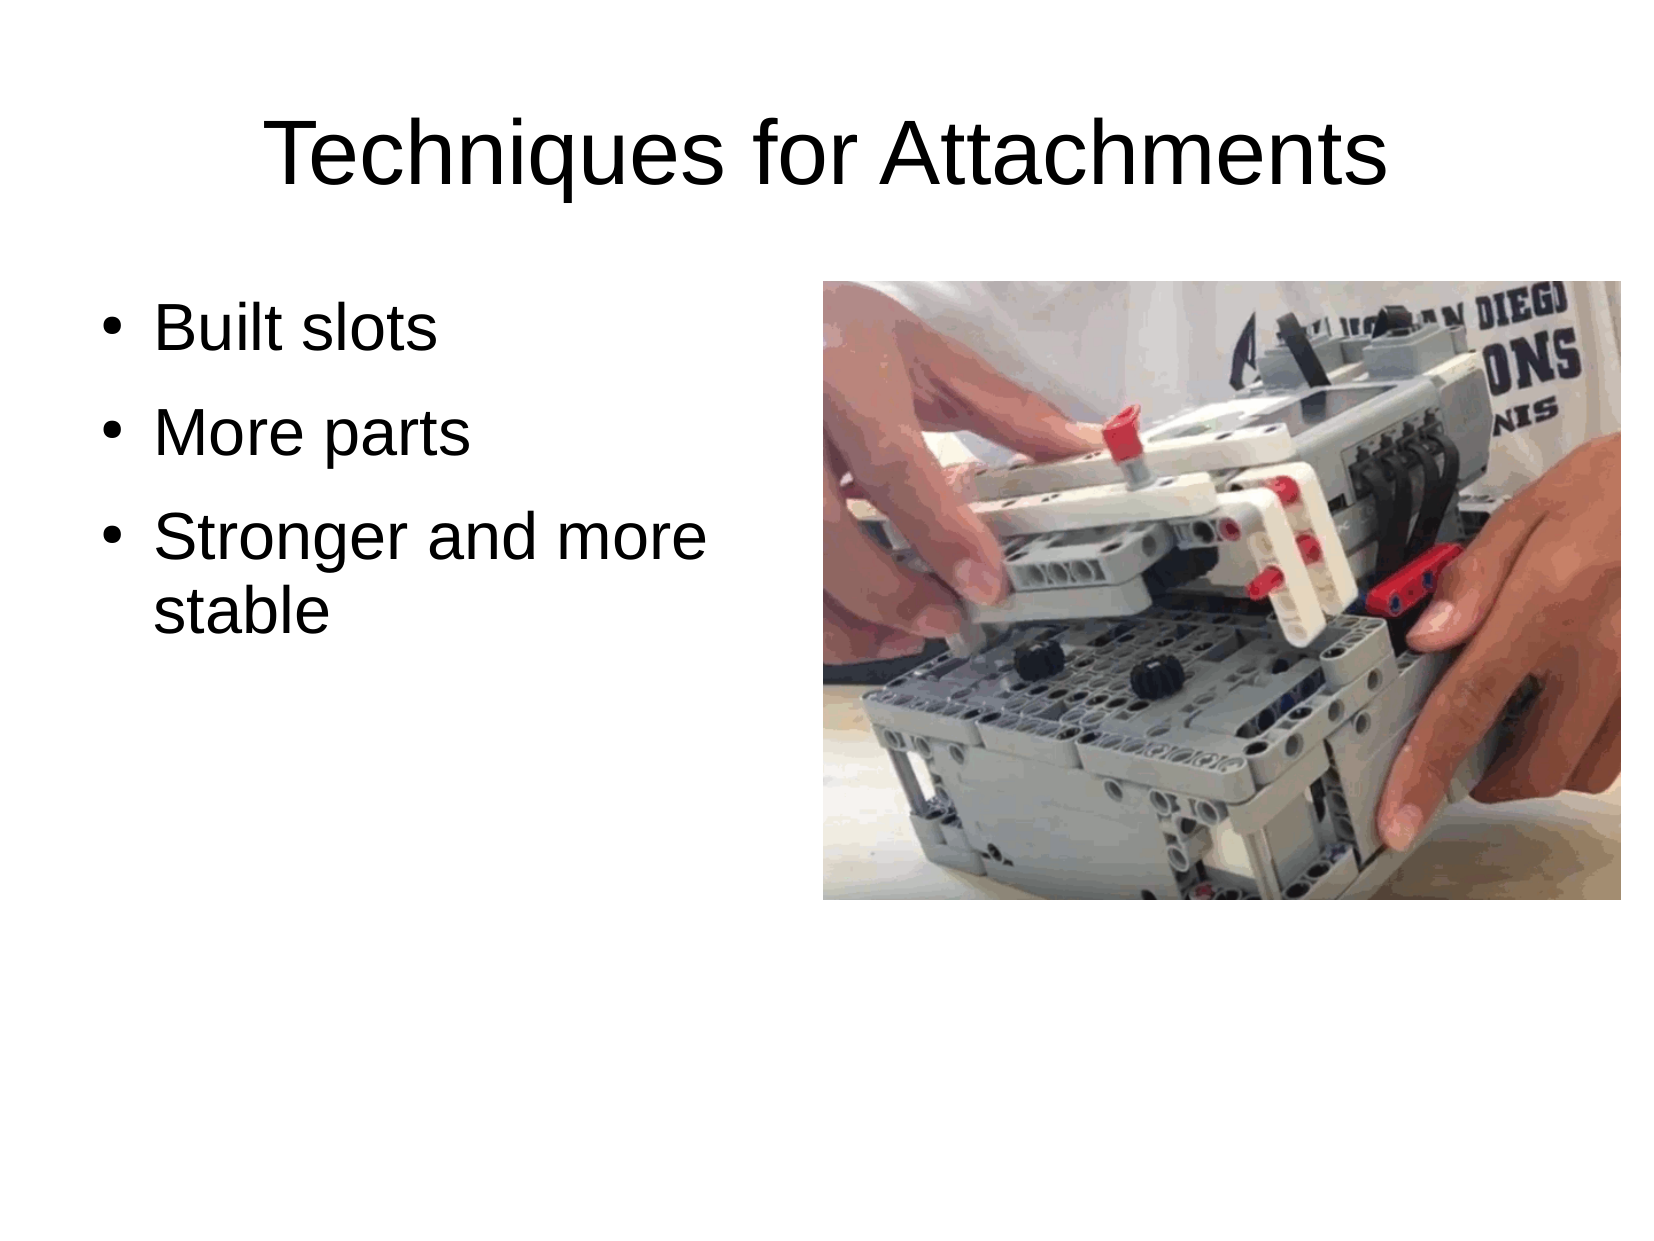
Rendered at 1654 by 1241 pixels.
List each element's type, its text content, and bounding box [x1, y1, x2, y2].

title Techniques for Attachments [82, 49, 1571, 257]
picture [823, 281, 1621, 901]
list Built slots More parts Stronger and more stable [82, 290, 796, 1010]
